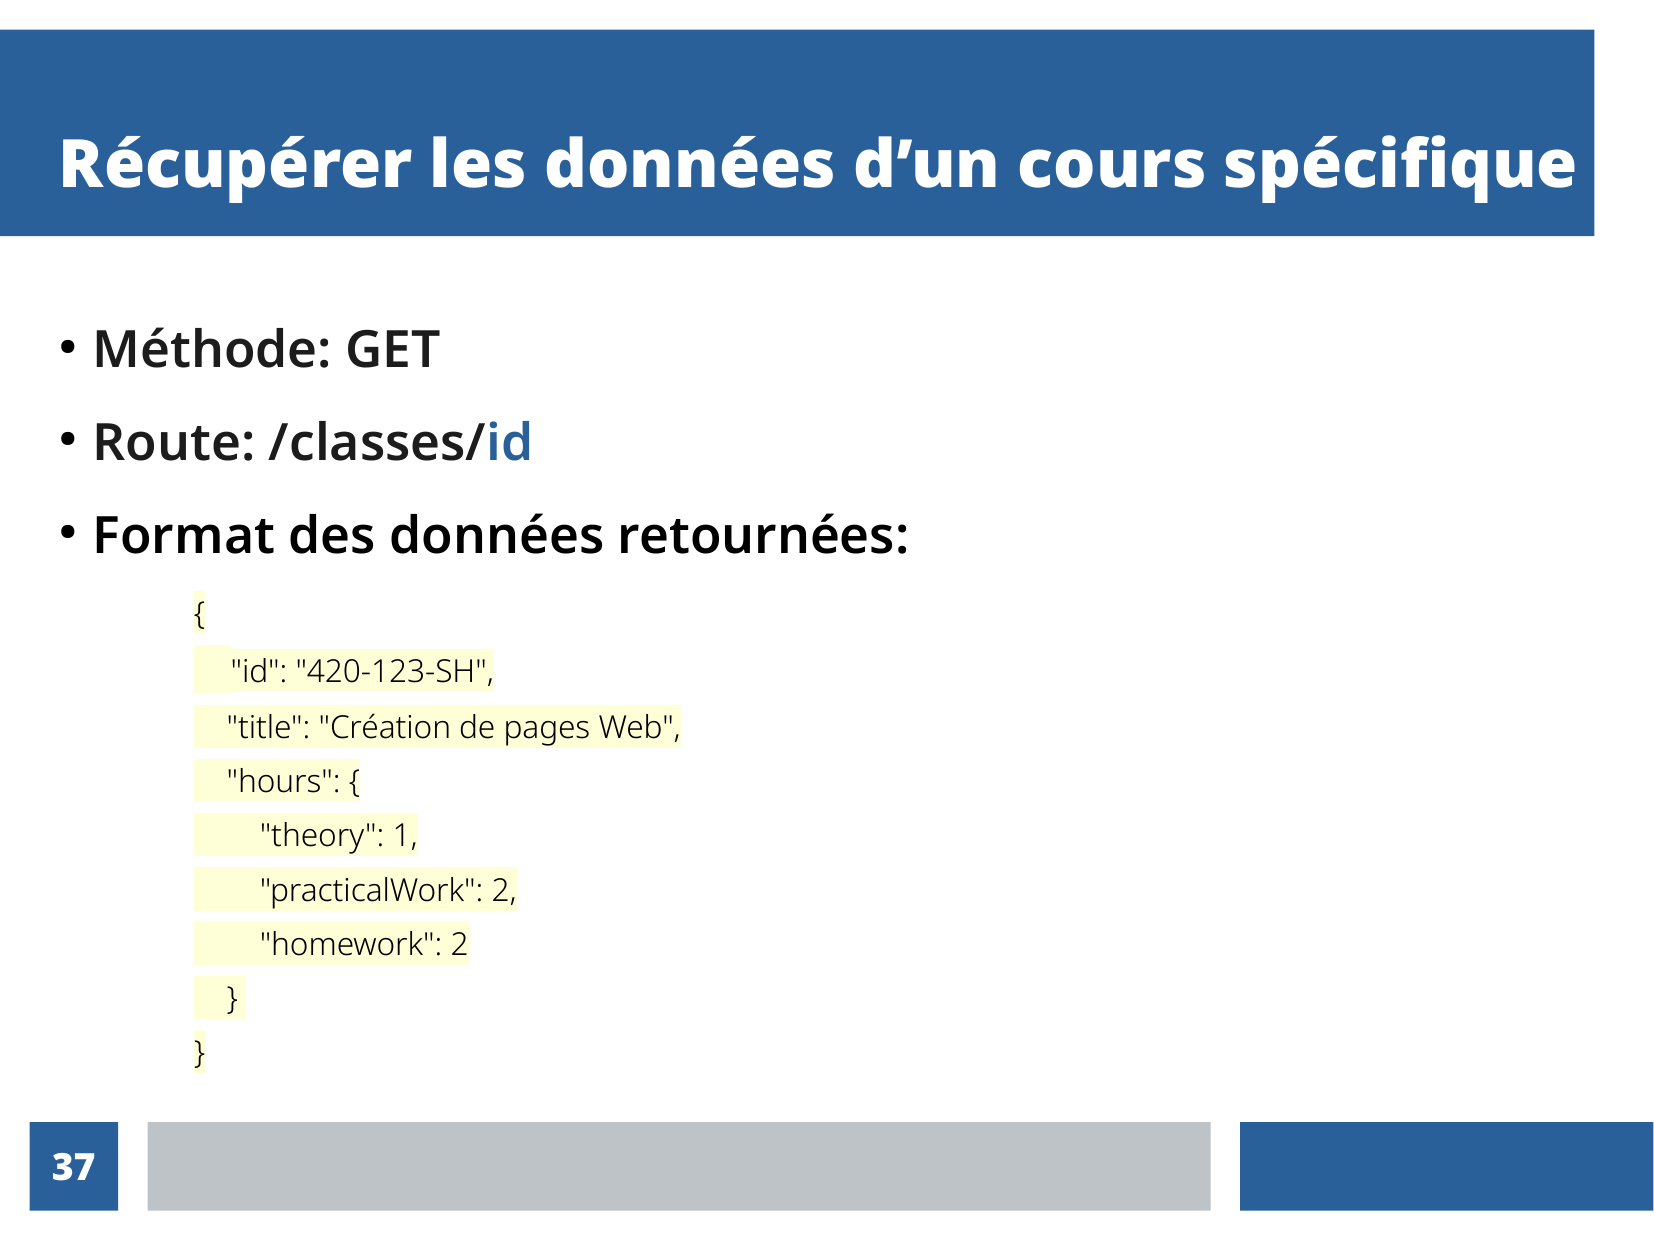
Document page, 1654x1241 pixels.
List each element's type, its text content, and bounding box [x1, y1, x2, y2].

list Méthode: GET Route: /classes/id Format des données retournées: { "id": "420-123-SH", "title": "Création de pages Web", "hours": { "theory": 1, "practicalWork": 2, "homework": 2 } } [59, 312, 1565, 1081]
title Récupérer les données d’un cours spécifique [59, 59, 1595, 207]
